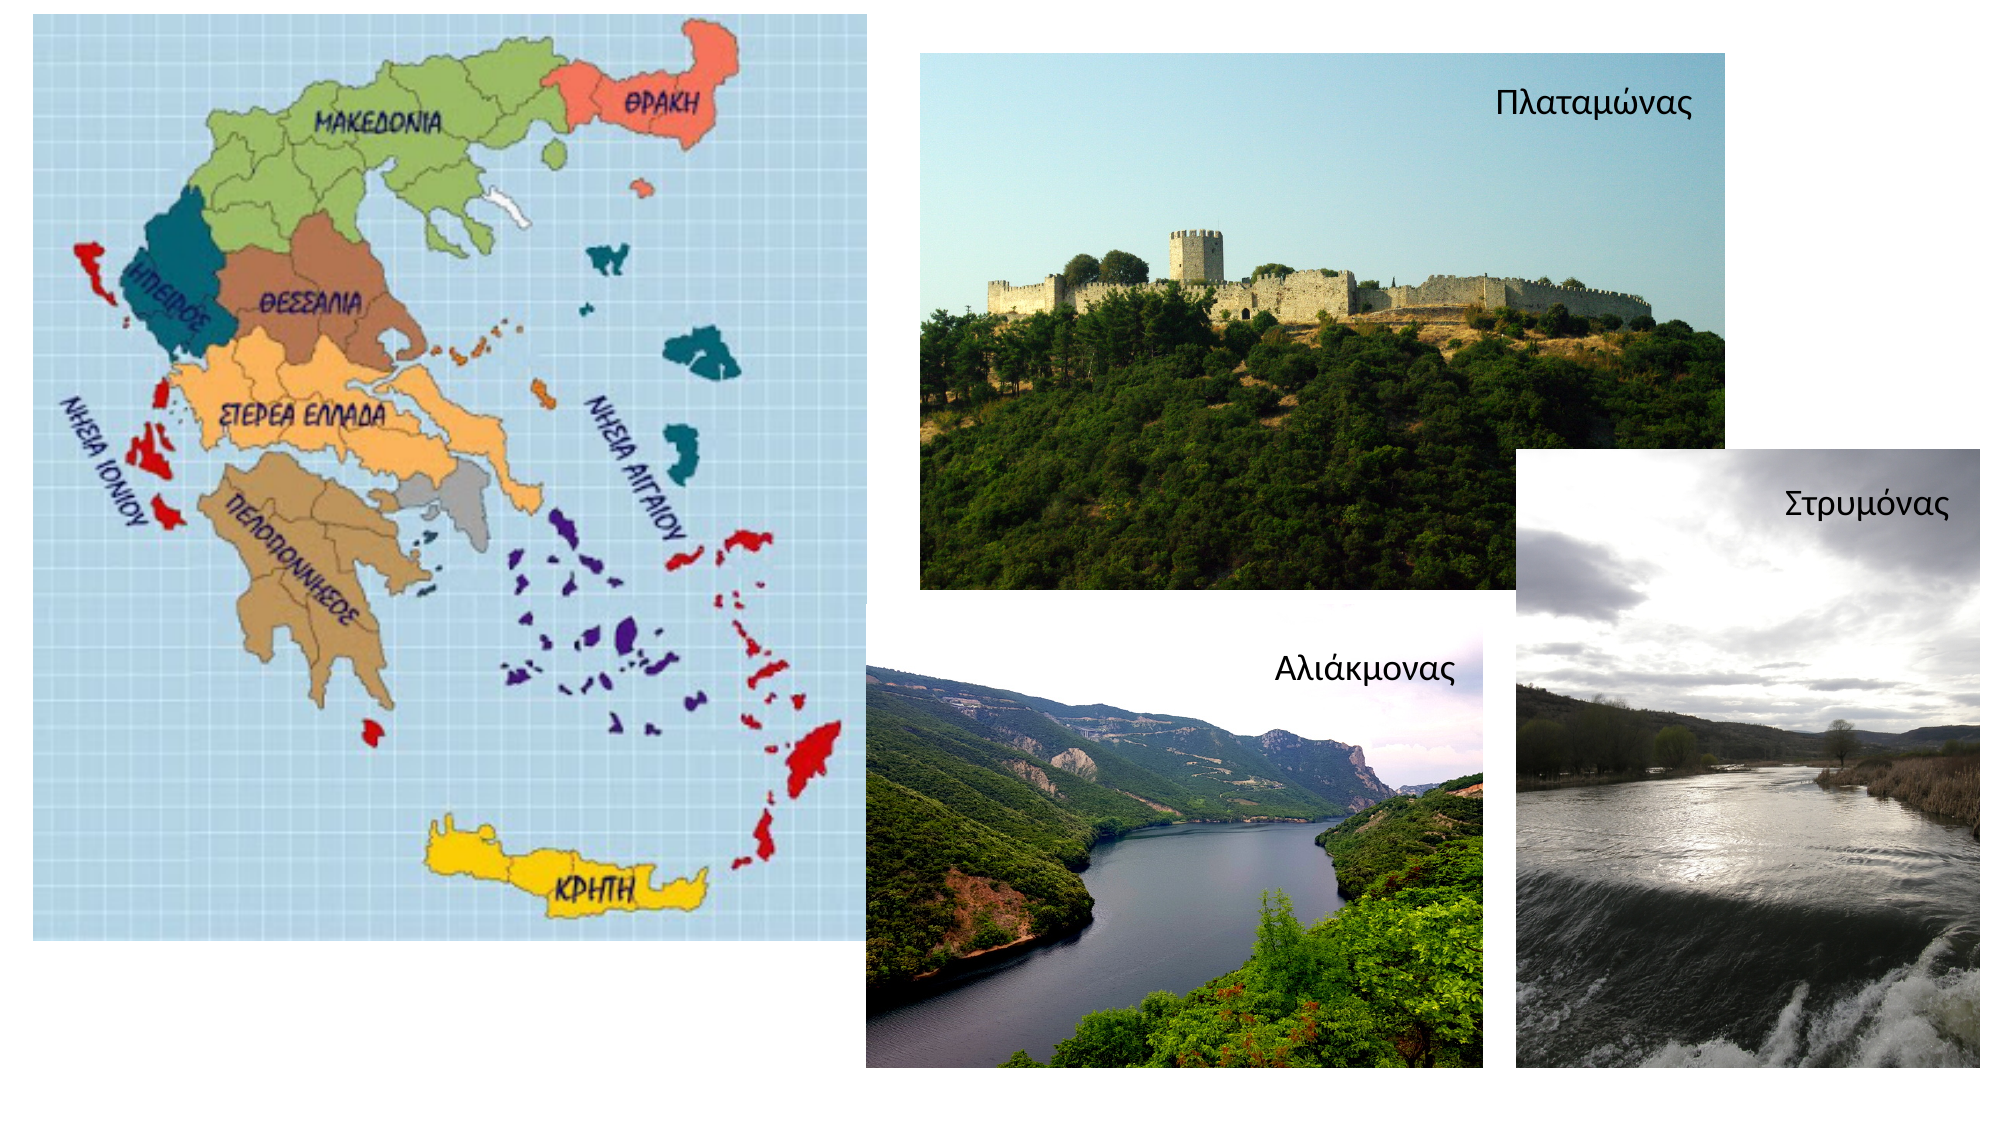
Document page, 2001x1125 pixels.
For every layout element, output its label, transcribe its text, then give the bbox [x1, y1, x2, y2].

text_box Στρυμόνας [1770, 470, 1967, 532]
picture [920, 53, 1980, 1068]
picture [33, 14, 1483, 1068]
text_box Πλαταμώνας [1480, 69, 1711, 130]
text_box Αλιάκμονας [1259, 635, 1560, 696]
